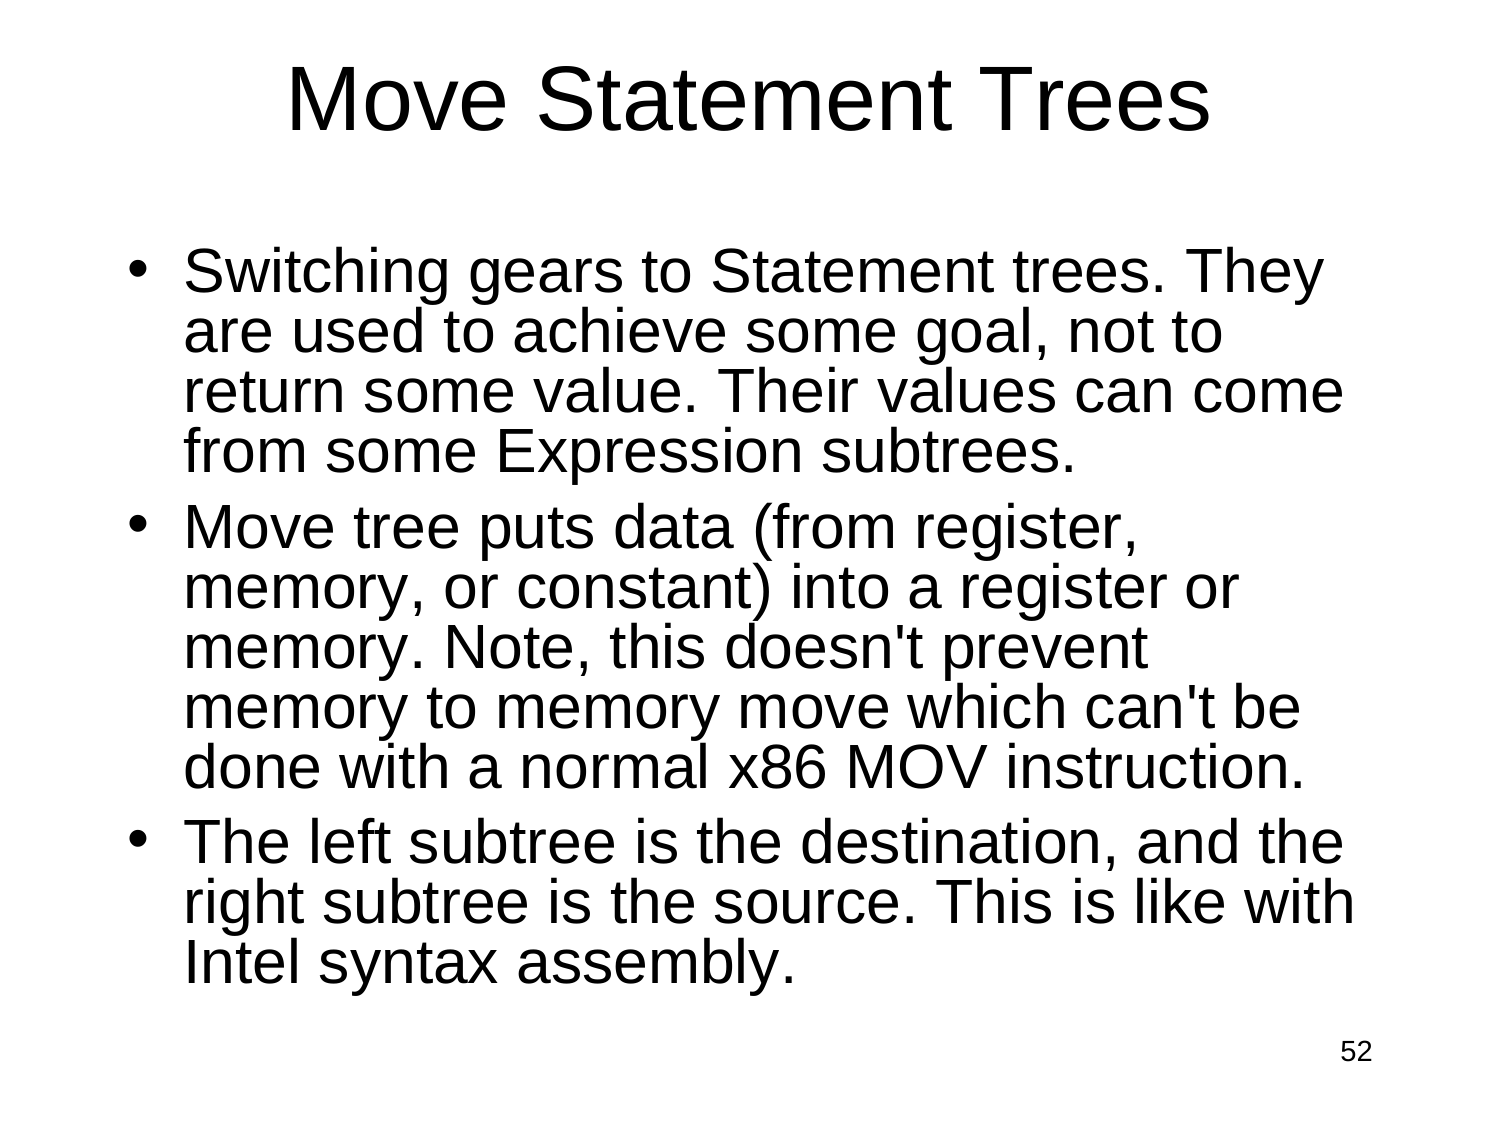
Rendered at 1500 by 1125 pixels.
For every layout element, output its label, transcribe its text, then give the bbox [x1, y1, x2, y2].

list Switching gears to Statement trees. They are used to achieve some goal, not to return some value. Their values can come from some Expression subtrees. Move tree puts data (from register, memory, or constant) into a register or memory. Note, this doesn't prevent memory to memory move which can't be done with a normal x86 MOV instruction. The left subtree is the destination, and the right subtree is the source. This is like with Intel syntax assembly. [112, 237, 1388, 1051]
title Move Statement Trees [0, 0, 1500, 188]
text_box <number> [1074, 1025, 1388, 1101]
